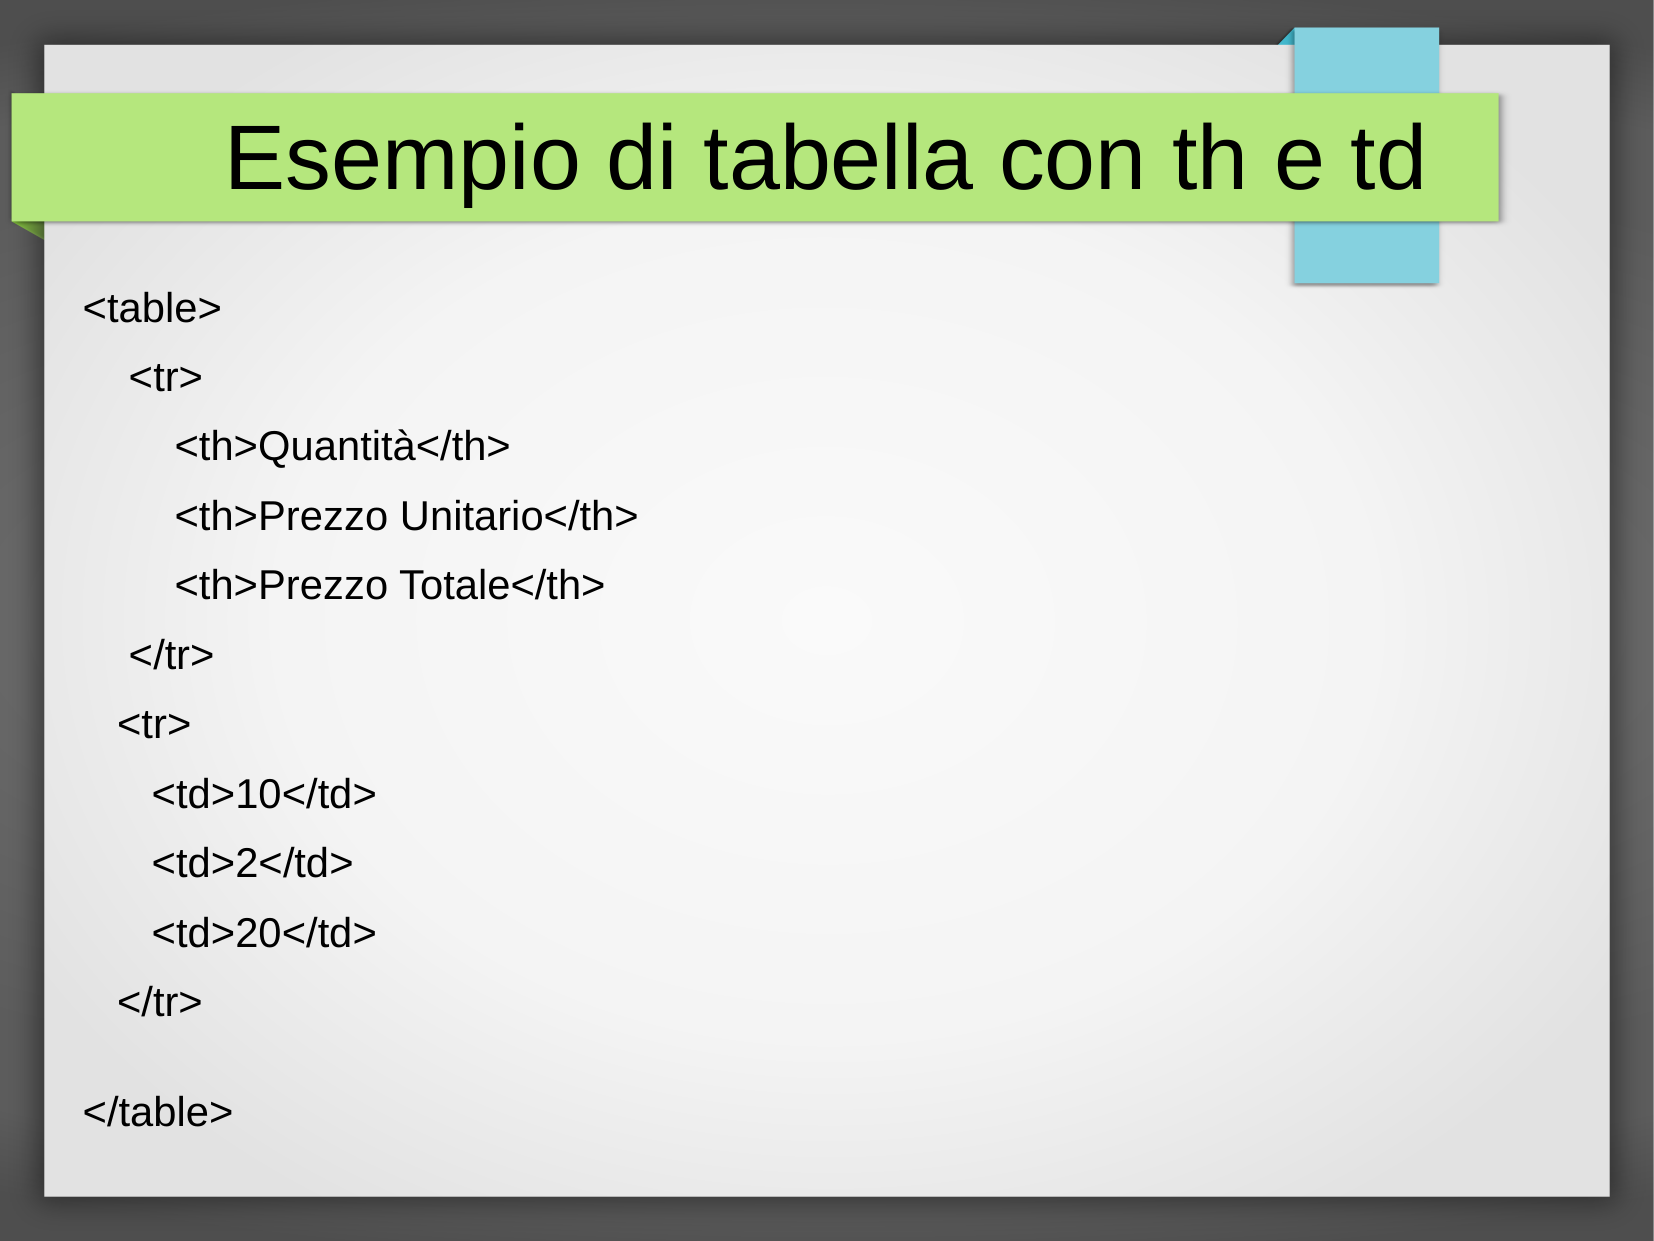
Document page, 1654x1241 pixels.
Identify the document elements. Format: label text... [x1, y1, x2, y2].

list <table> <tr> <th>Quantità</th> <th>Prezzo Unitario</th> <th>Prezzo Totale</th> </tr> <tr> <td>10</td> <td>2</td> <td>20</td> </tr> </table> [82, 290, 1571, 1170]
picture [0, 0, 1654, 1241]
title Esempio di tabella con th e td [82, 49, 1571, 257]
